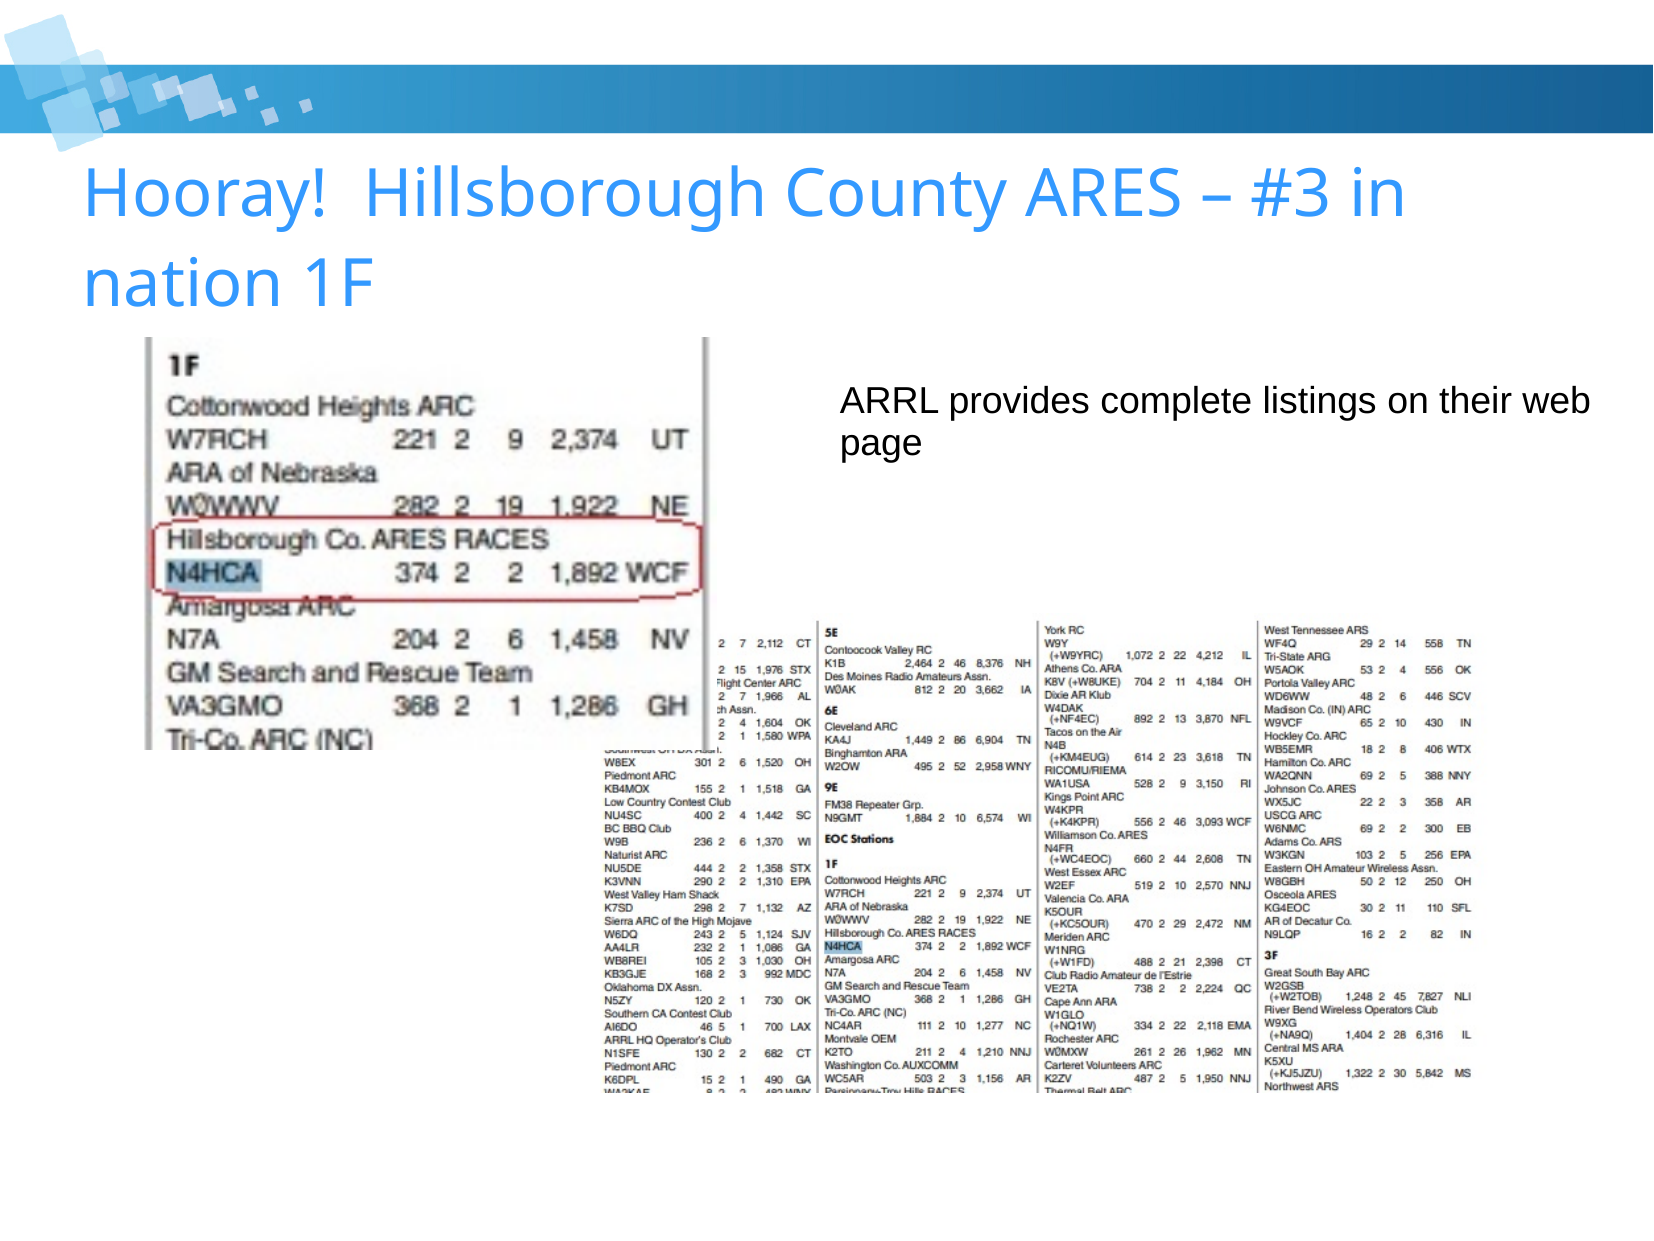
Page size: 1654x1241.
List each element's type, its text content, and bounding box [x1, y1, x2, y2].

text_box ARRL provides complete listings on their web page [825, 372, 1613, 488]
title Hooray! Hillsborough County ARES – #3 in nation 1F [82, 132, 1571, 340]
picture [0, 0, 1653, 1238]
